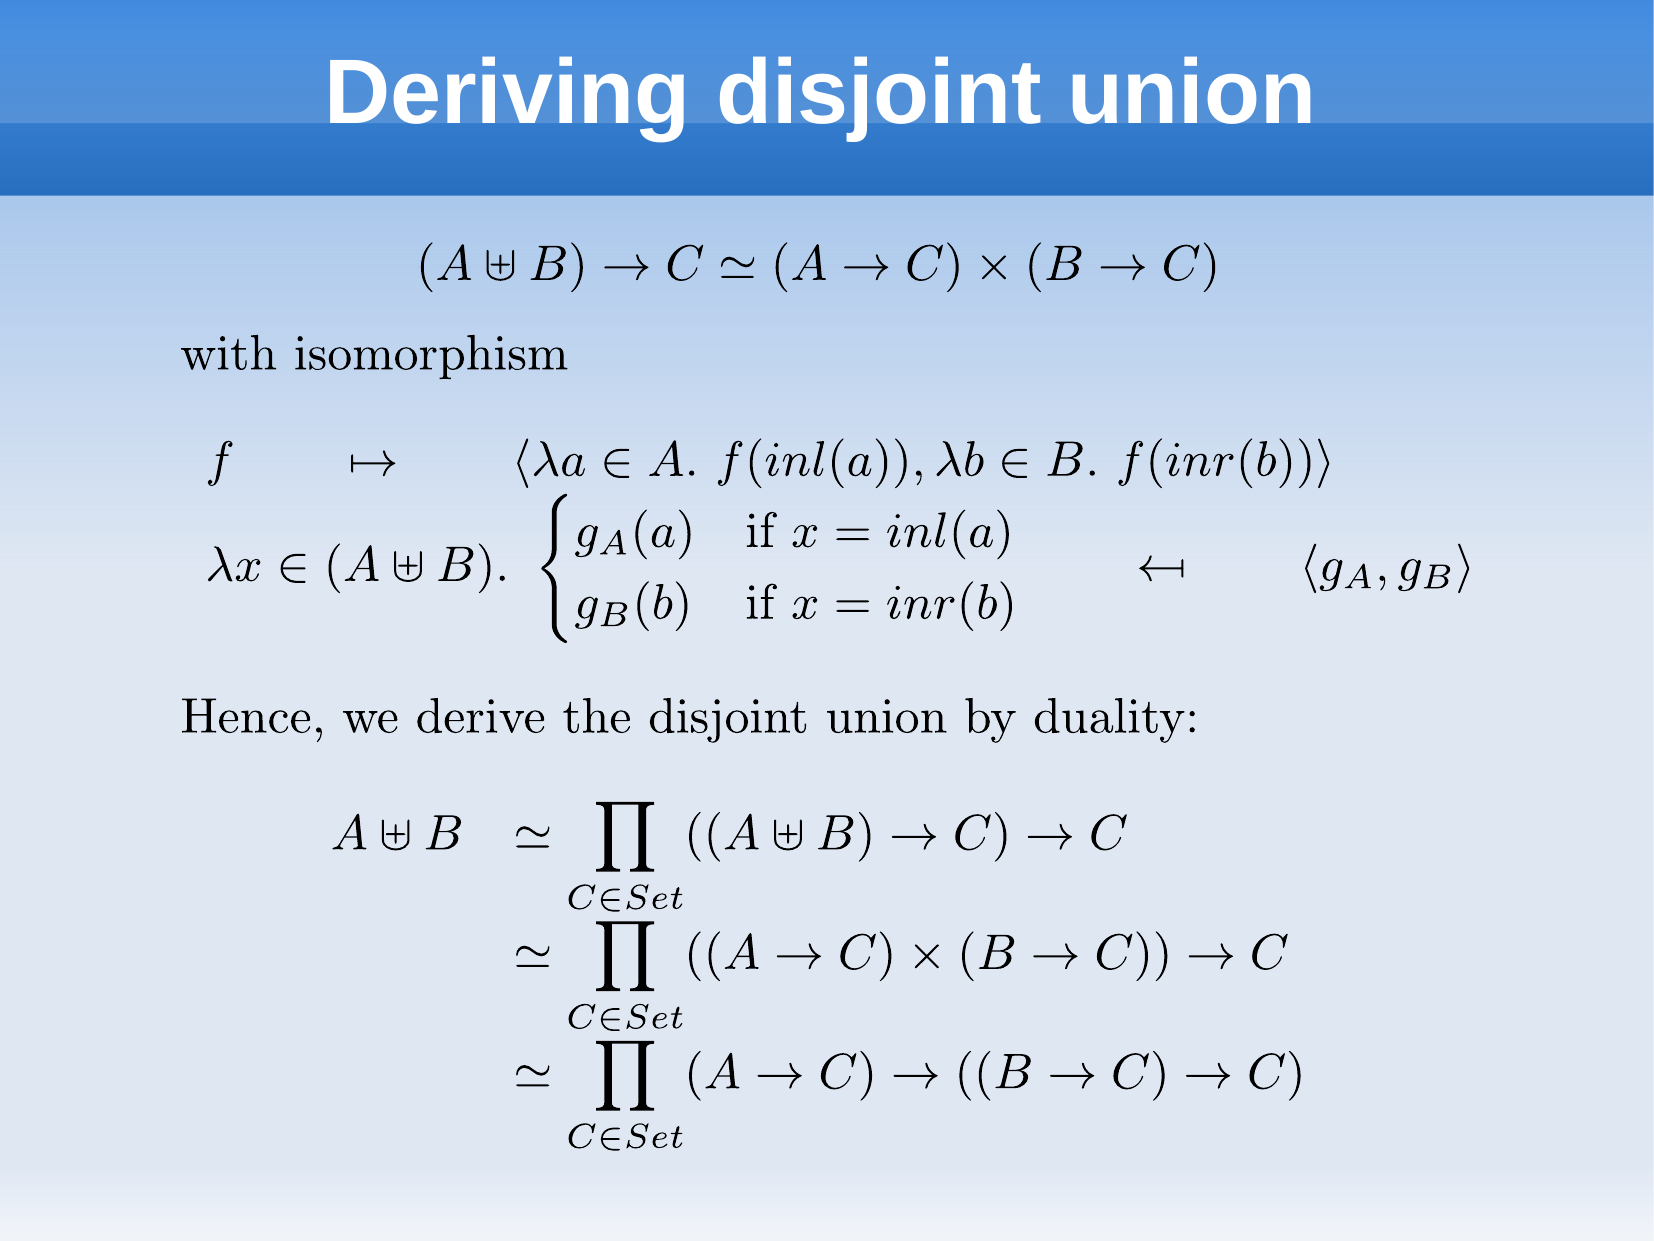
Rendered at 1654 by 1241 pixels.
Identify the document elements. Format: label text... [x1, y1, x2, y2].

text_box [180, 242, 1475, 1151]
picture [0, 0, 1654, 1241]
title Deriving disjoint union [76, 0, 1565, 188]
